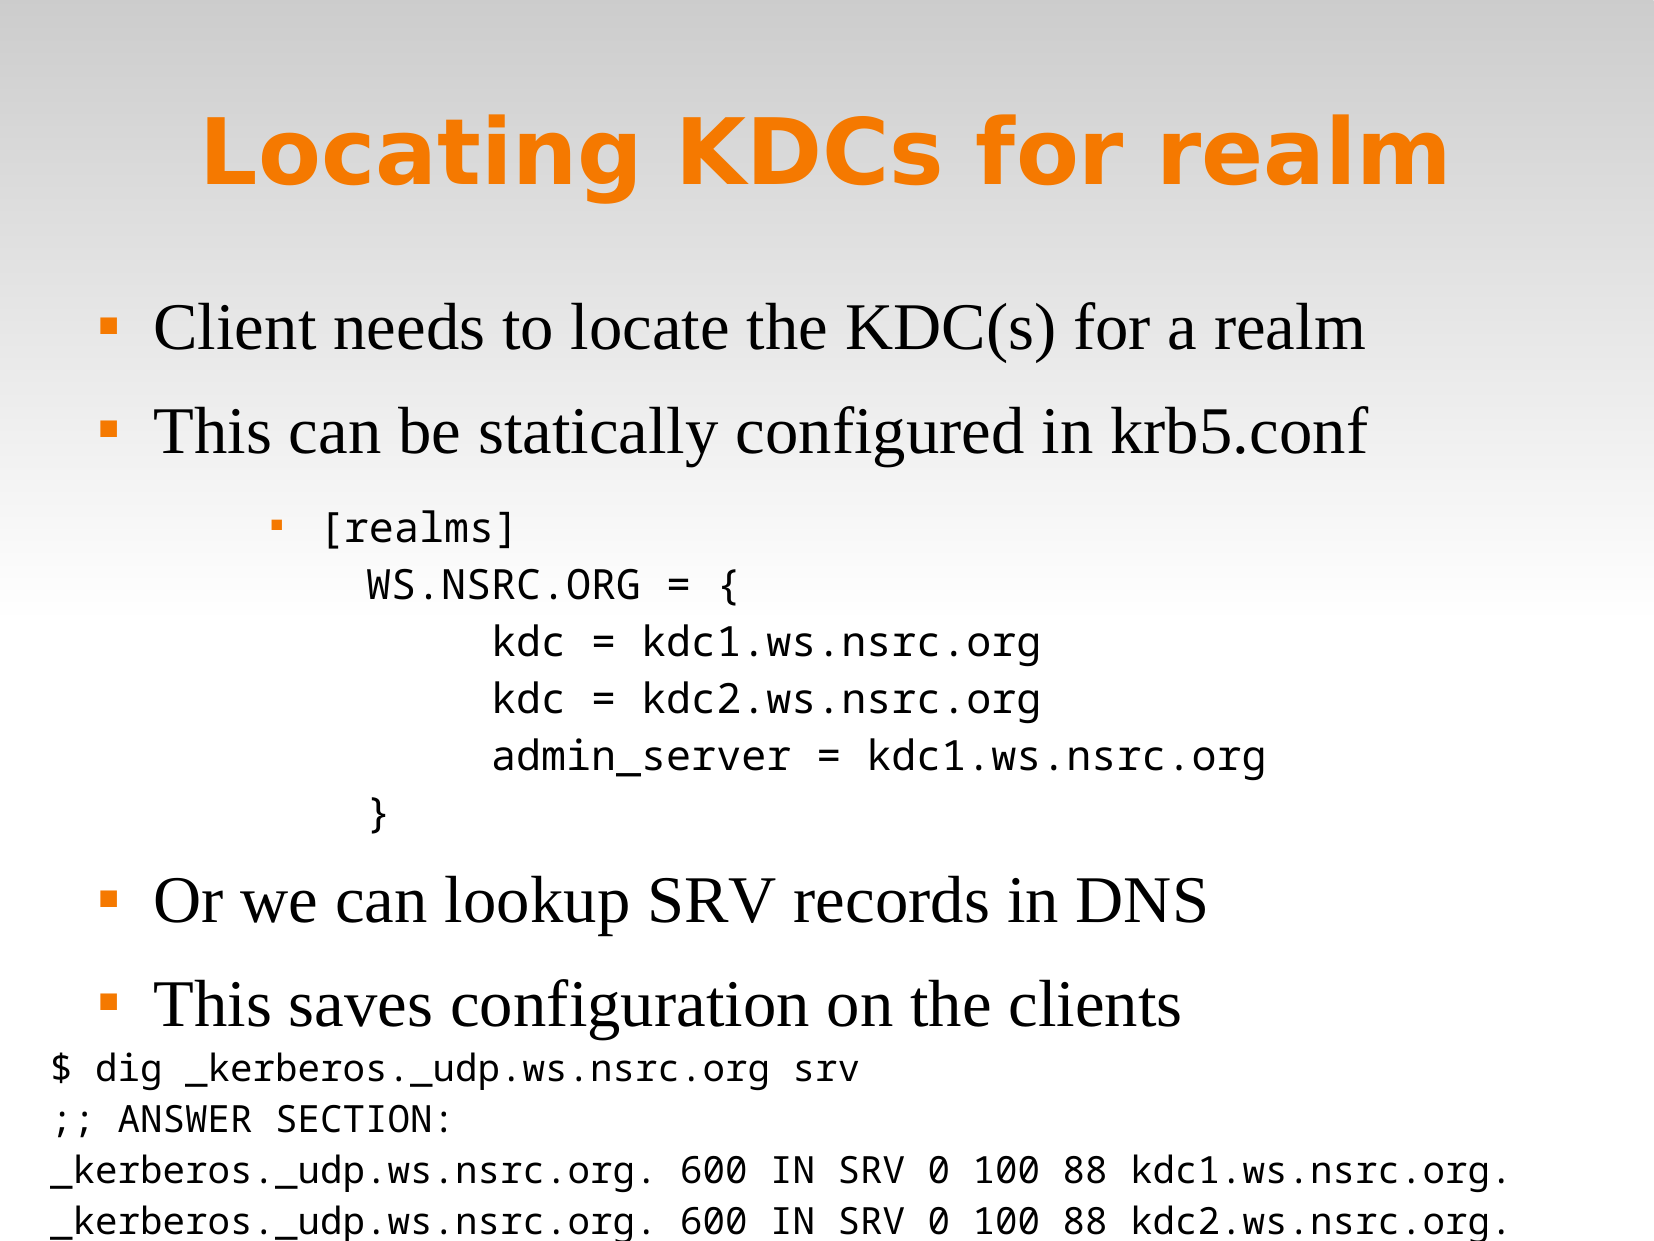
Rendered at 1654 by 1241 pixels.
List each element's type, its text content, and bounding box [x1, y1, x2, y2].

title Locating KDCs for realm [82, 49, 1571, 257]
text_box $ dig _kerberos._udp.ws.nsrc.org srv ;; ANSWER SECTION: _kerberos._udp.ws.nsrc.org. 600 IN SRV 0 100 88 kdc1.ws.nsrc.org. _kerberos._udp.ws.nsrc.org. 600 IN SRV 0 100 88 kdc2.ws.nsrc.org. [35, 1033, 1654, 1241]
list Client needs to locate the KDC(s) for a realm This can be statically configured in krb5.conf [realms] WS.NSRC.ORG = { kdc = kdc1.ws.nsrc.org kdc = kdc2.ws.nsrc.org admin_server = kdc1.ws.nsrc.org } Or we can lookup SRV records in DNS This saves configuration on the clients [82, 290, 1571, 1017]
